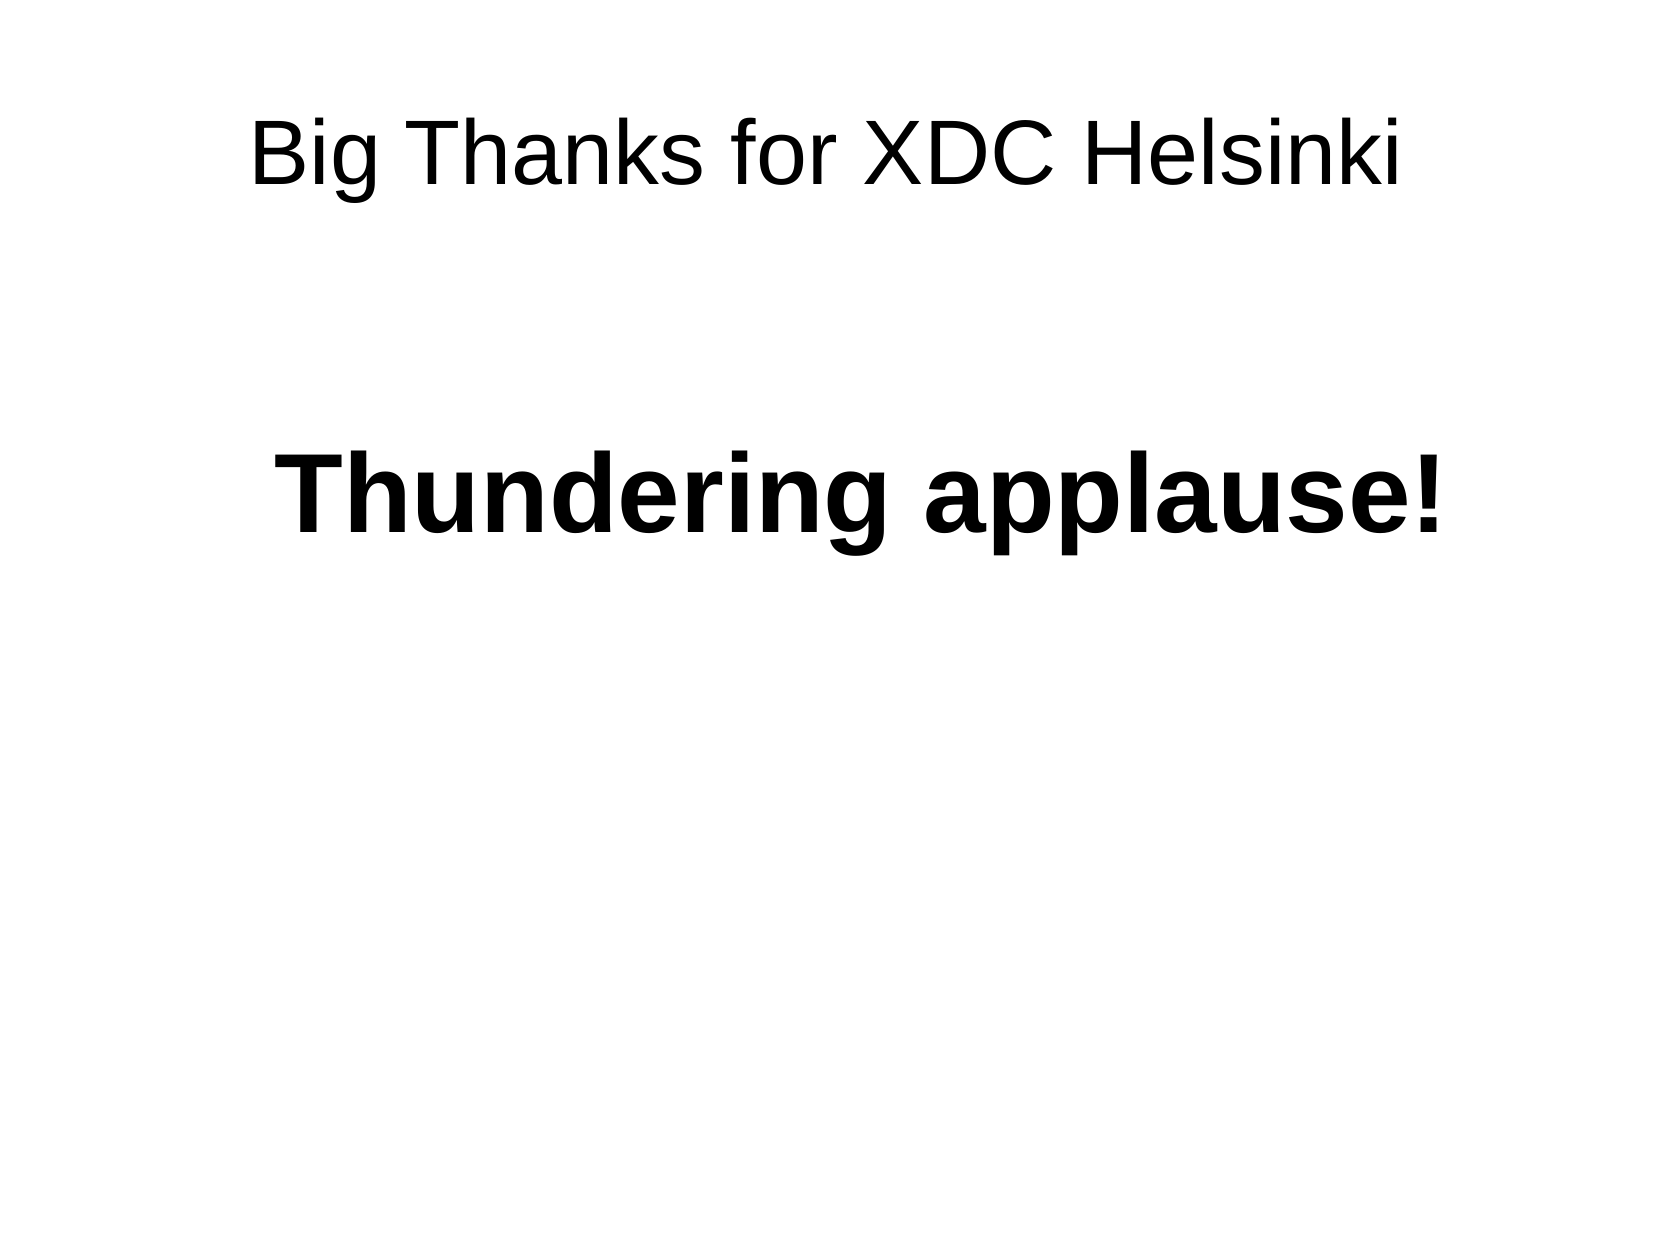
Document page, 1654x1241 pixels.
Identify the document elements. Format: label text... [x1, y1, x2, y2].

list Thundering applause! [82, 431, 1571, 1021]
title Big Thanks for XDC Helsinki [82, 49, 1571, 257]
